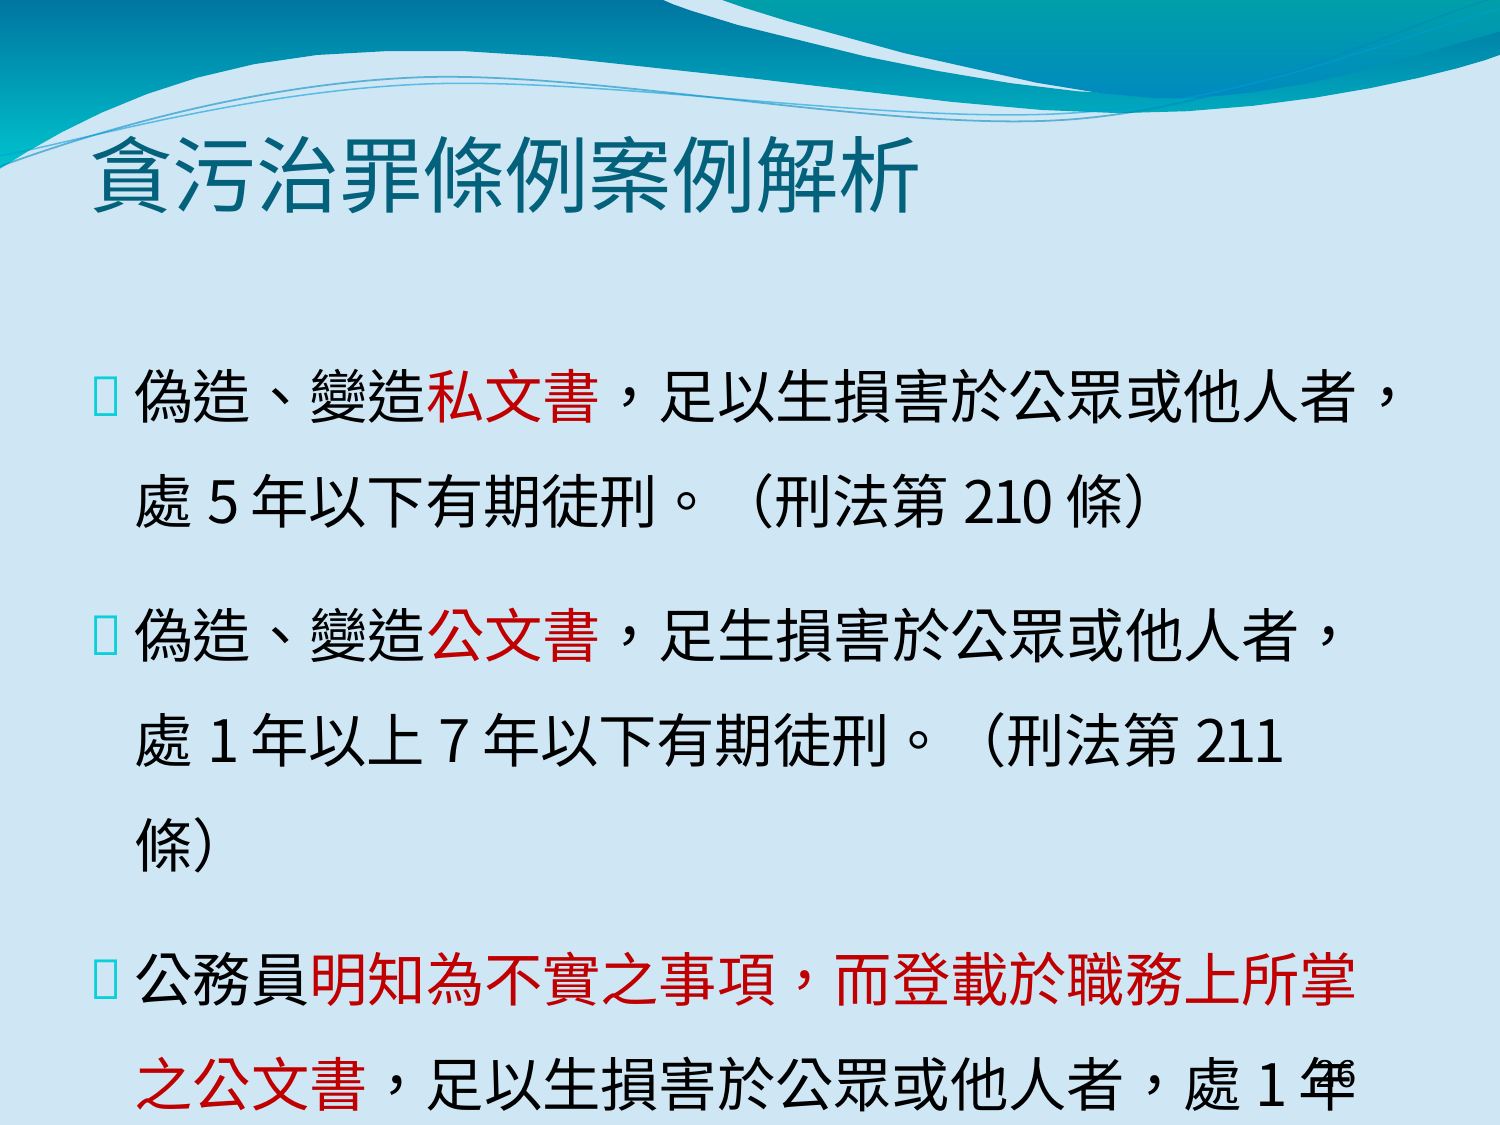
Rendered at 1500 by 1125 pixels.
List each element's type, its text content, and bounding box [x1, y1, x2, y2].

title 貪污治罪條例案例解析 [75, 115, 1425, 303]
slide_number <編號> [1299, 1042, 1425, 1103]
list 偽造、變造私文書，足以生損害於公眾或他人者，處5年以下有期徒刑。（刑法第210條） 偽造、變造公文書，足生損害於公眾或他人者，處1年以上7年以下有期徒刑。（刑法第211條） 公務員明知為不實之事項，而登載於職務上所掌之公文書，足以生損害於公眾或他人者，處1年以上7年以下有歧途營。（刑法第213條） 明知為不實之事項，而使公務員登載於職務上所掌之公文書，足以生損害於公眾或他人者，處3年以下有期徒刑、拘役或500元以下罰金。（刑法第214條） [75, 317, 1425, 1038]
